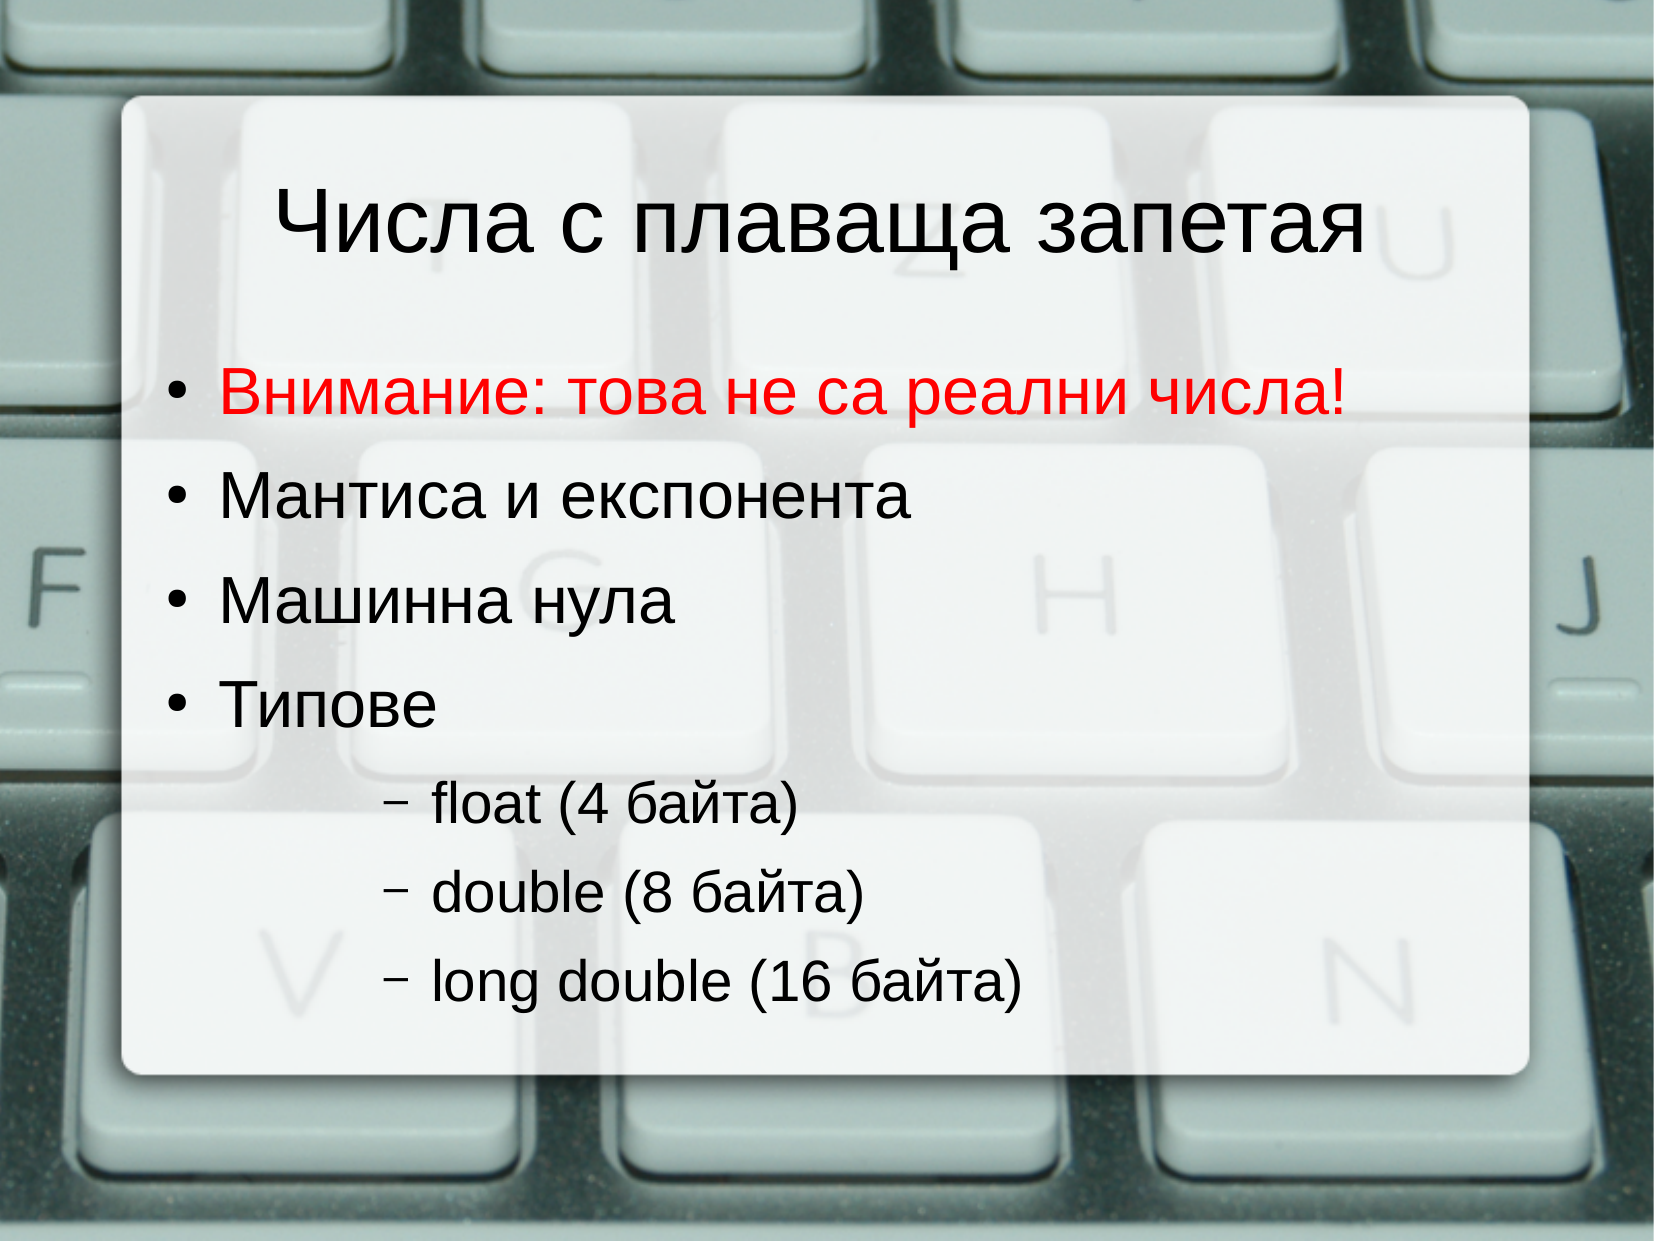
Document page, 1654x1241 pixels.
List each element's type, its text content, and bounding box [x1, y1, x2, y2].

picture [0, 0, 1654, 1241]
title Числа с плаваща запетая [135, 117, 1506, 325]
list Внимание: това не са реални числа! Мантиса и експонента Машинна нула Типове float (4 байта) double (8 байта) long double (16 байта) [147, 354, 1506, 1074]
